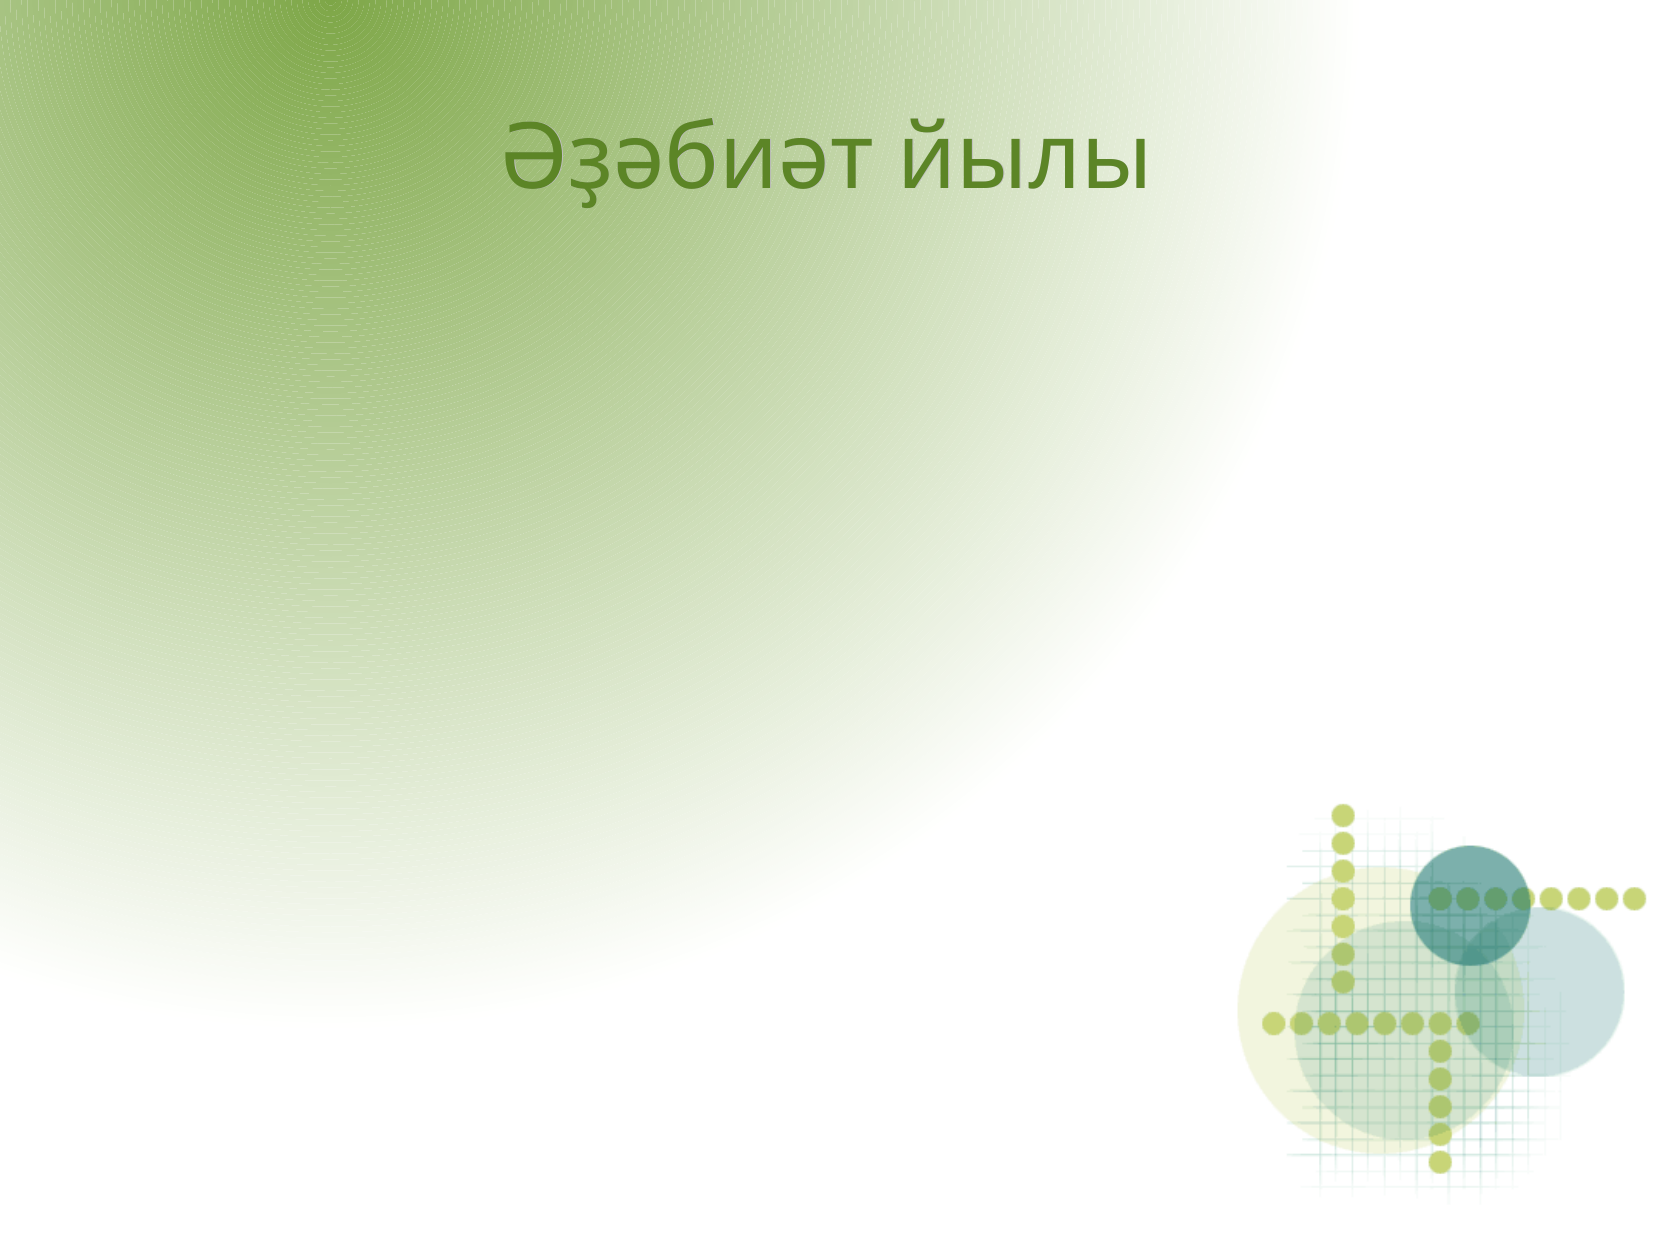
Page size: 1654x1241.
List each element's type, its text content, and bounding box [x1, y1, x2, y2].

title Әҙәбиәт йылы [82, 56, 1571, 250]
picture [295, 236, 1654, 1211]
